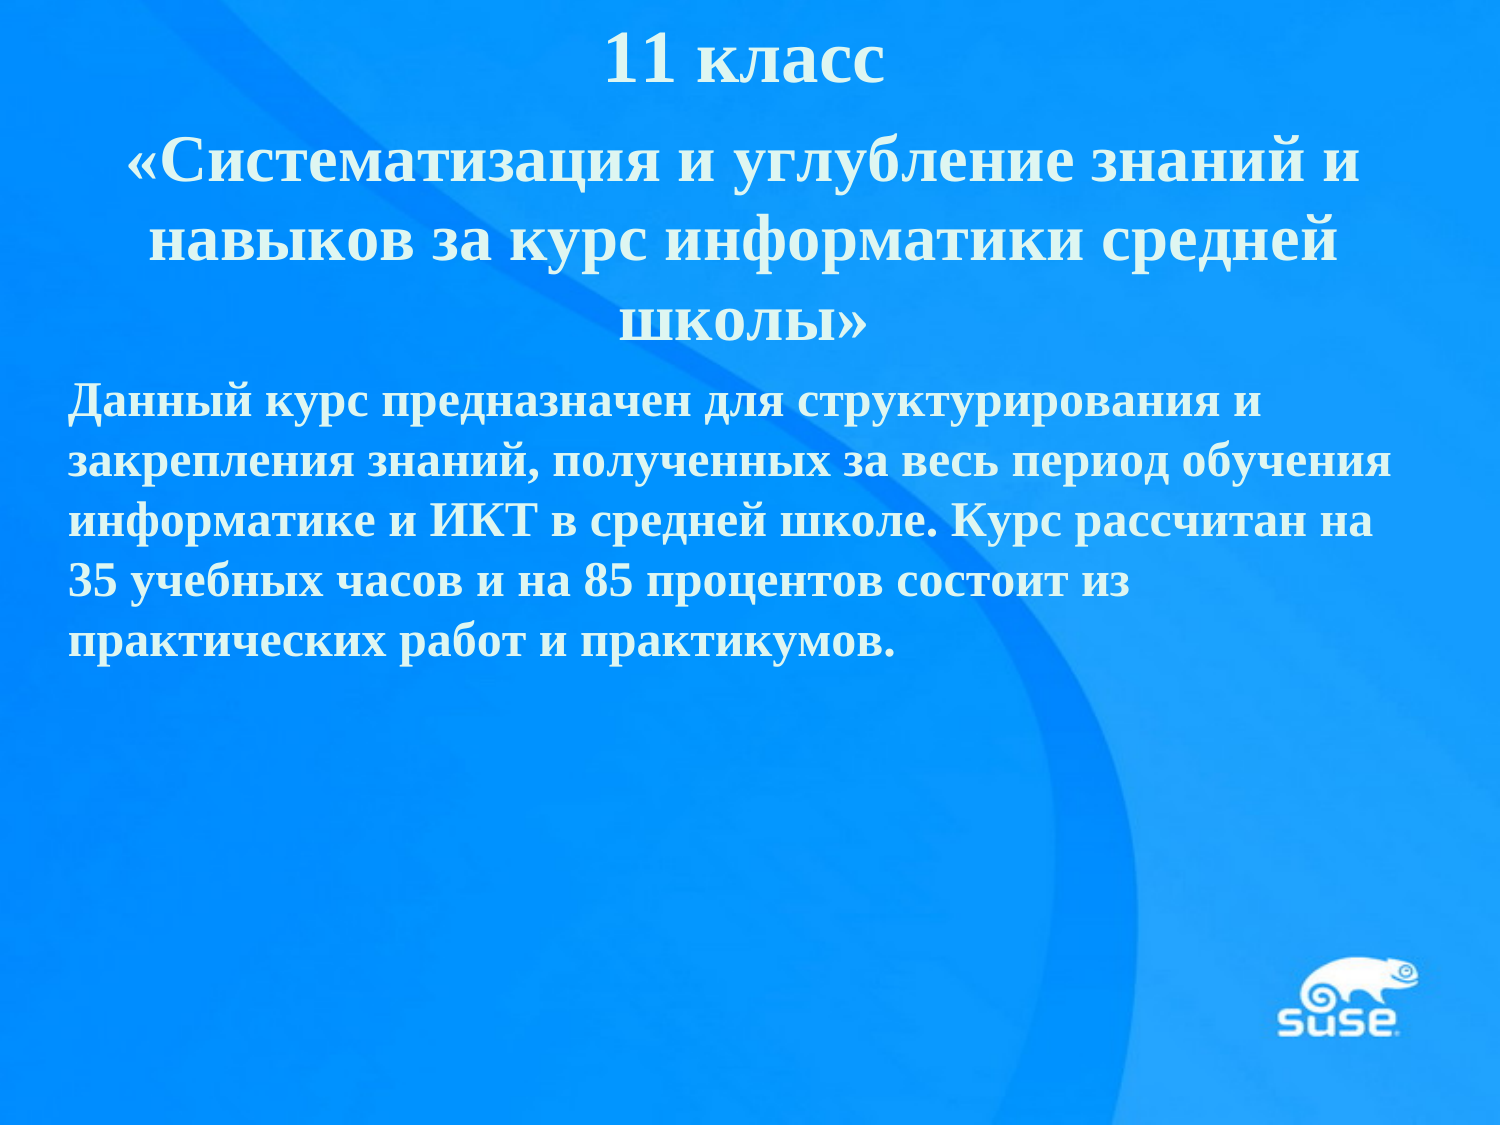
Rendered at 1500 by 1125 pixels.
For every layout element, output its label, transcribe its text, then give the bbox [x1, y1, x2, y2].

picture [0, 0, 1500, 1125]
text_box 11 класс «Систематизация и углубление знаний и навыков за курс информатики средней школы» Данный курс предназначен для структурирования и закрепления знаний, полученных за весь период обучения информатике и ИКТ в средней школе. Курс рассчитан на 35 учебных часов и на 85 процентов состоит из практических работ и практикумов. [53, 0, 1436, 863]
